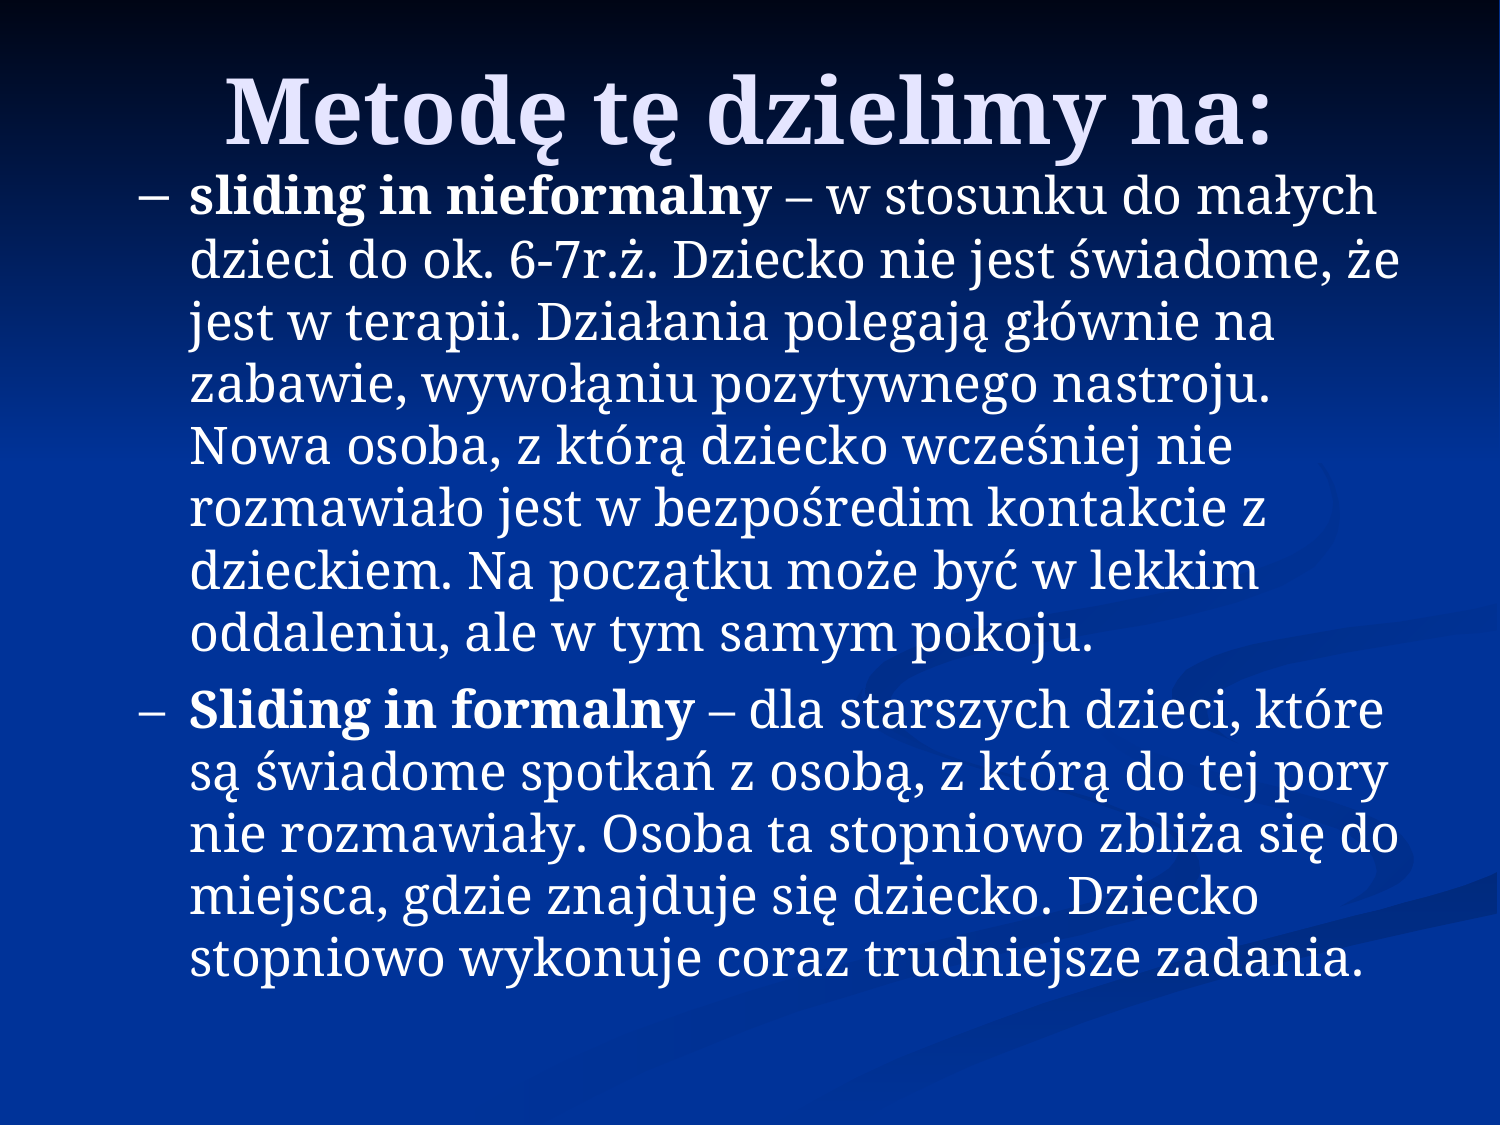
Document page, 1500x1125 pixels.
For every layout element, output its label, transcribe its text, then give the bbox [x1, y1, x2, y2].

list – sliding in nieformalny – w stosunku do małych dzieci do ok. 6-7r.ż. Dziecko nie jest świadome, że jest w terapii. Działania polegają głównie na zabawie, wywołąniu pozytywnego nastroju. Nowa osoba, z którą dziecko wcześniej nie rozmawiało jest w bezpośredim kontakcie z dzieckiem. Na początku może być w lekkim oddaleniu, ale w tym samym pokoju. – Sliding in formalny – dla starszych dzieci, które są świadome spotkań z osobą, z którą do tej pory nie rozmawiały. Osoba ta stopniowo zbliża się do miejsca, gdzie znajduje się dziecko. Dziecko stopniowo wykonuje coraz trudniejsze zadania. [75, 147, 1425, 1005]
title Metodę tę dzielimy na: [75, 45, 1425, 147]
